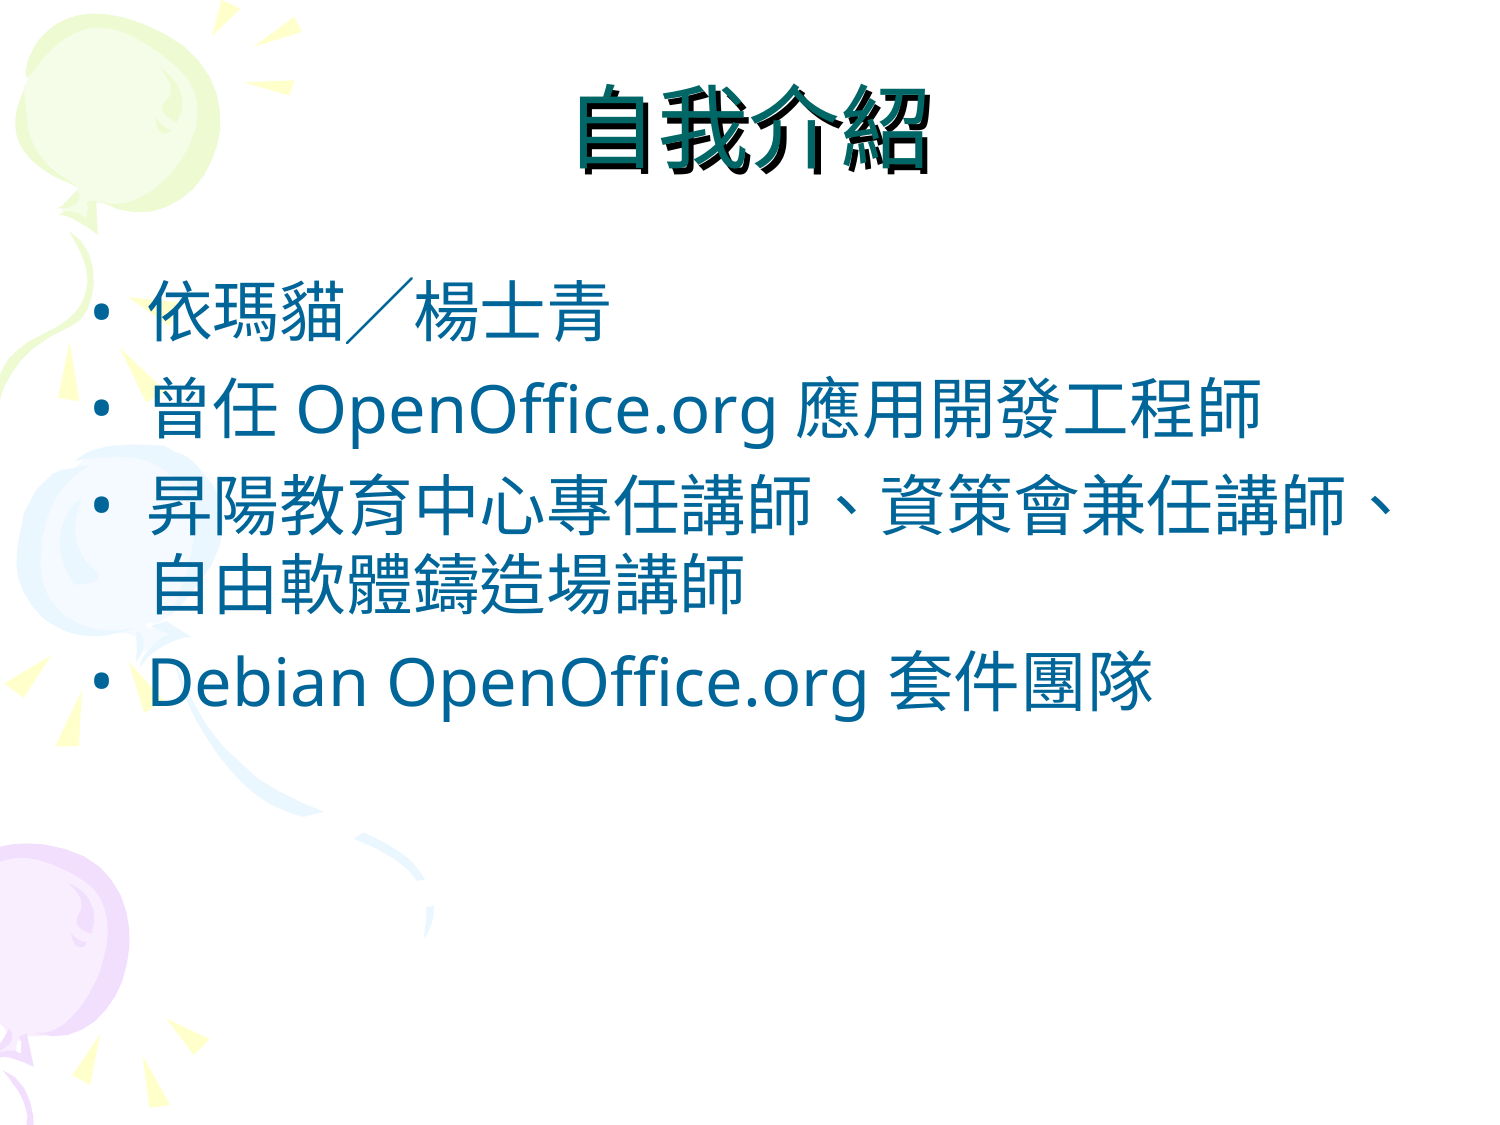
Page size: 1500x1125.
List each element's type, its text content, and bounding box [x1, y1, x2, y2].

title 自我介紹 [72, 16, 1426, 248]
list 依瑪貓╱楊士青 曾任OpenOffice.org應用開發工程師 昇陽教育中心專任講師、資策會兼任講師、自由軟體鑄造場講師 Debian OpenOffice.org套件團隊 [75, 262, 1426, 1009]
